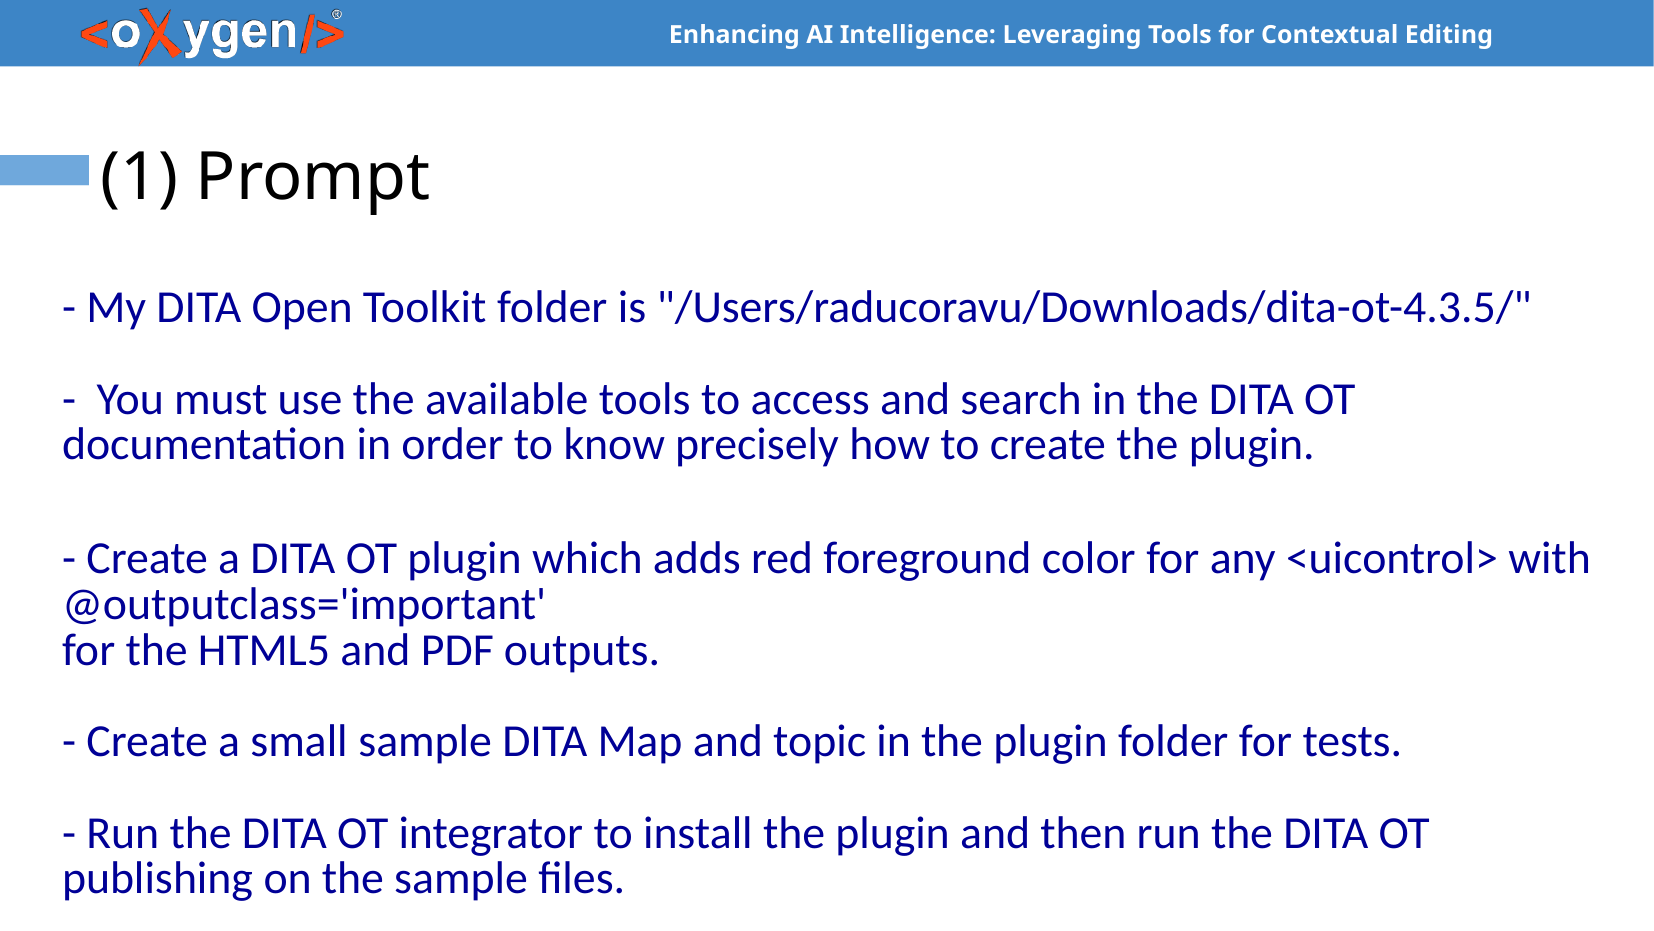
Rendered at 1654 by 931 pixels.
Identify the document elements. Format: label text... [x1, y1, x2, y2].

text_box [0, 155, 89, 186]
list - My DITA Open Toolkit folder is "/Users/raducoravu/Downloads/dita-ot-4.3.5/" - You must use the available tools to access and search in the DITA OT documentation in order to know precisely how to create the plugin. - Create a DITA OT plugin which adds red foreground color for any <uicontrol> with @outputclass='important' for the HTML5 and PDF outputs. - Create a small sample DITA Map and topic in the plugin folder for tests. - Run the DITA OT integrator to install the plugin and then run the DITA OT publishing on the sample files. [62, 220, 1609, 906]
title (1) Prompt [100, 106, 1647, 241]
picture [75, 0, 355, 72]
